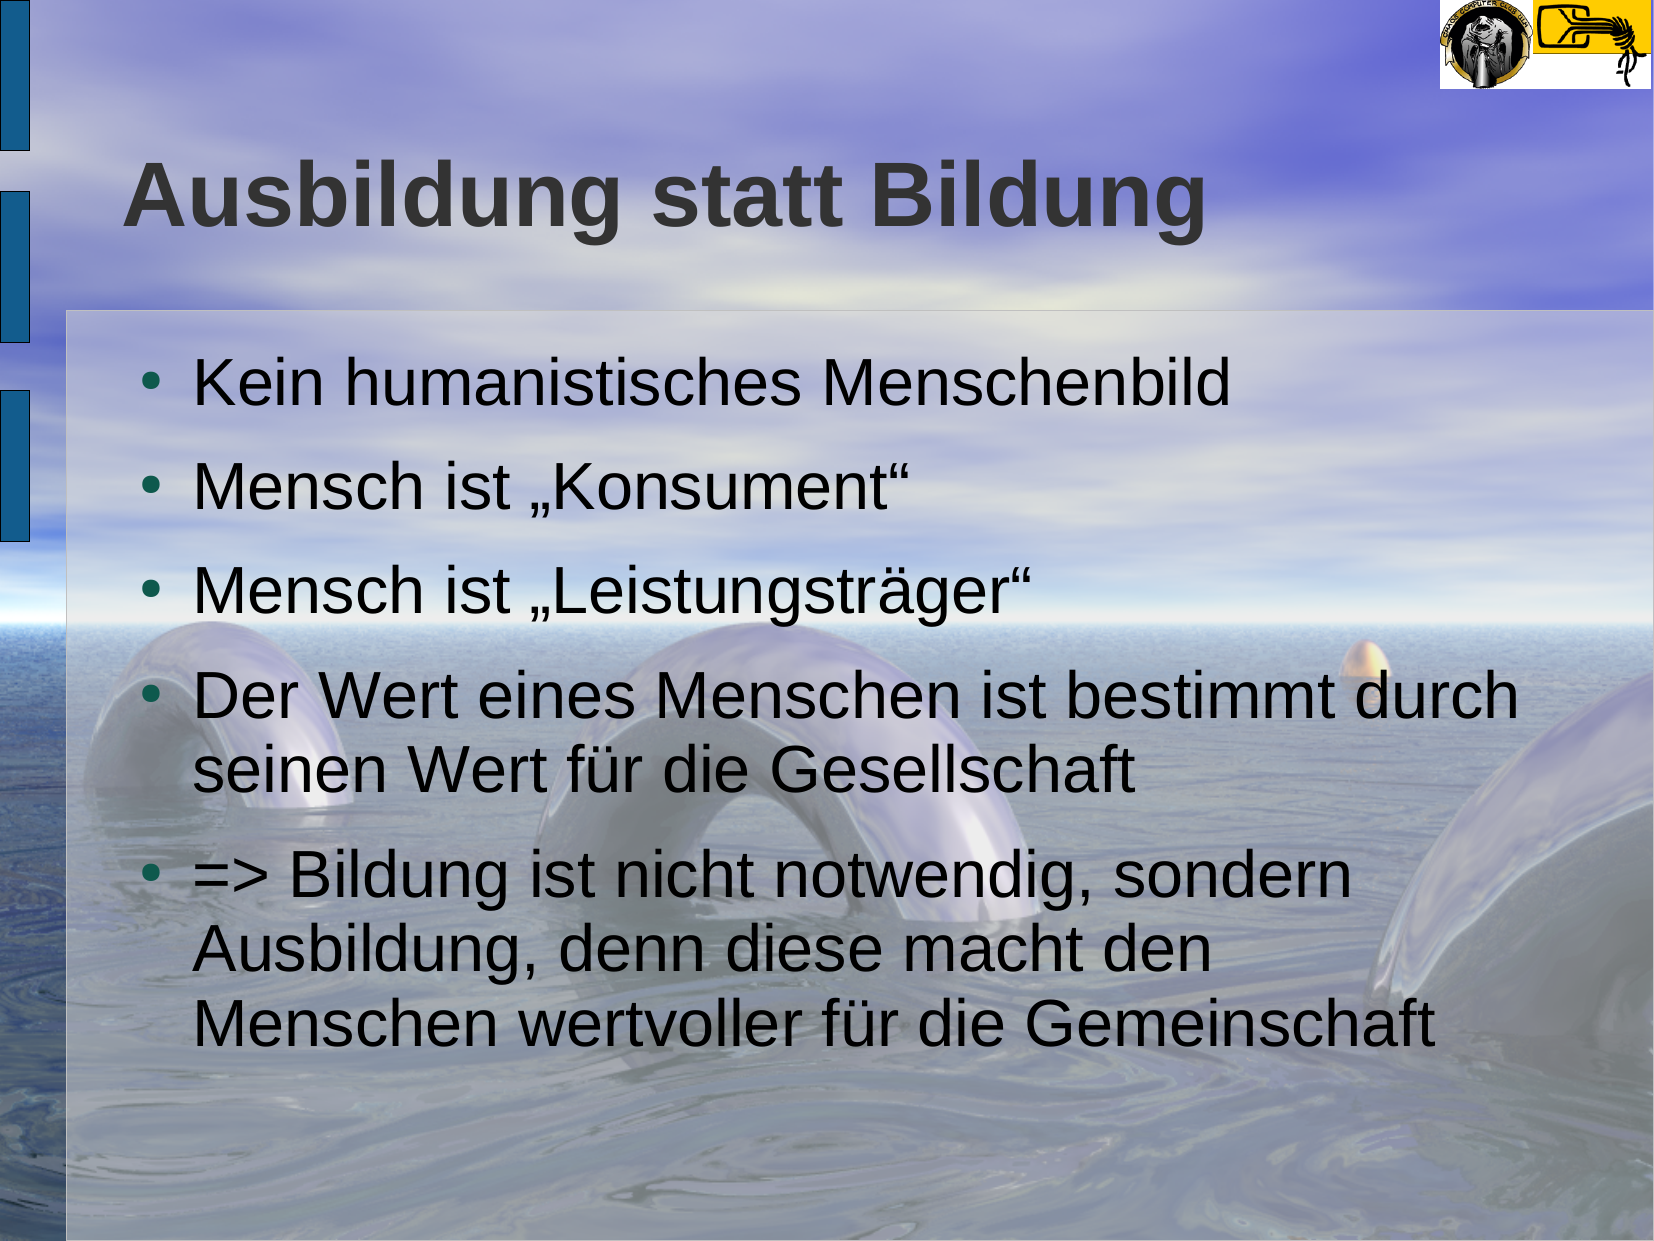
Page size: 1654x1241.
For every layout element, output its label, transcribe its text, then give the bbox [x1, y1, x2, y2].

title Ausbildung statt Bildung [121, 98, 1534, 291]
list Kein humanistisches Menschenbild Mensch ist „Konsument“ Mensch ist „Leistungsträger“ Der Wert eines Menschen ist bestimmt durch seinen Wert für die Gesellschaft => Bildung ist nicht notwendig, sondern Ausbildung, denn diese macht den Menschen wertvoller für die Gemeinschaft [121, 344, 1534, 1112]
picture [0, 0, 1654, 1241]
